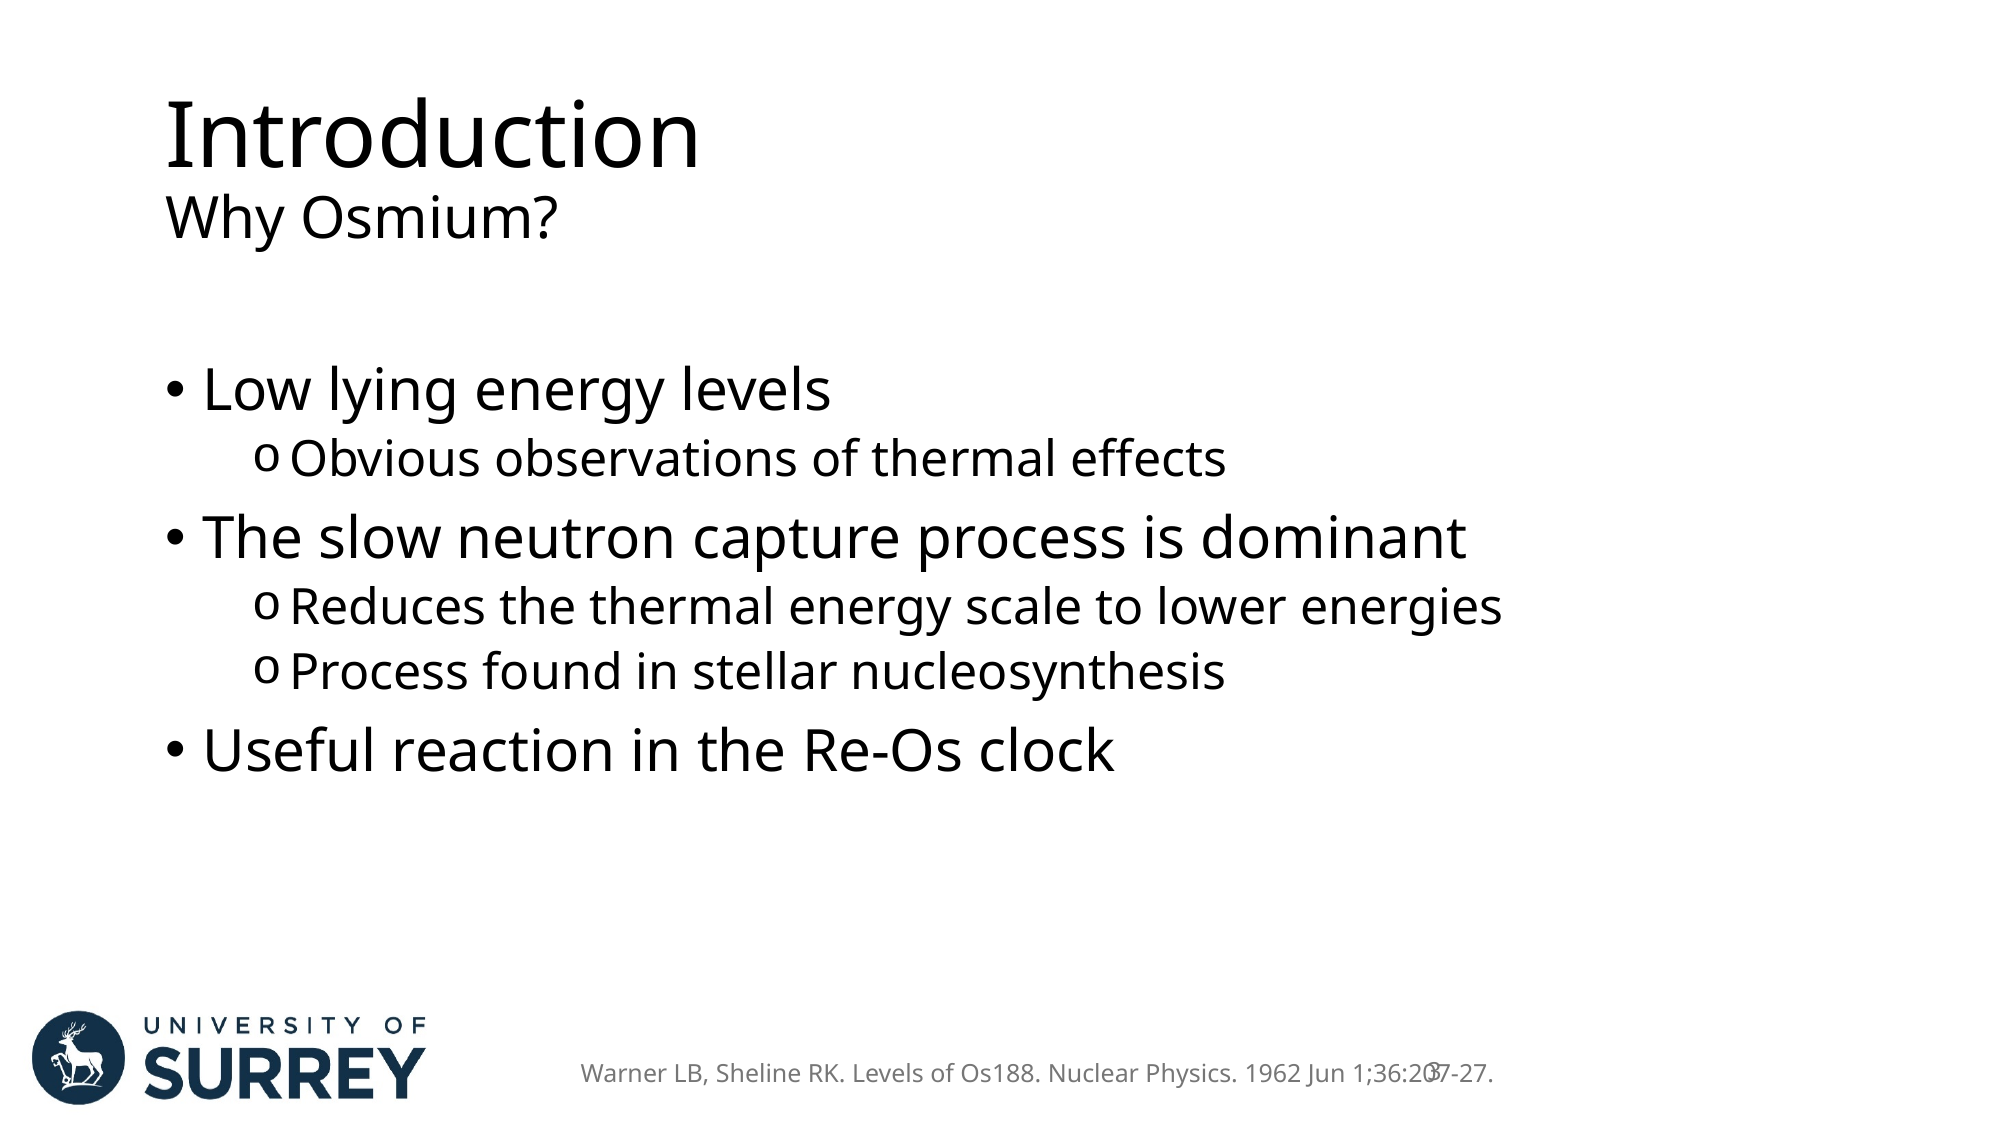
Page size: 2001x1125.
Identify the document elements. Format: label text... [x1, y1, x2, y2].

text_box [1412, 1042, 1863, 1103]
picture [0, 993, 461, 1125]
list Low lying energy levels Obvious observations of thermal effects The slow neutron capture process is dominant Reduces the thermal energy scale to lower energies Process found in stellar nucleosynthesis Useful reaction in the Re-Os clock [150, 353, 1851, 908]
title Introduction Why Osmium? [150, 72, 1851, 268]
text_box Warner LB, Sheline RK. Levels of Os188. Nuclear Physics. 1962 Jun 1;36:207-27. [471, 1042, 1412, 1103]
